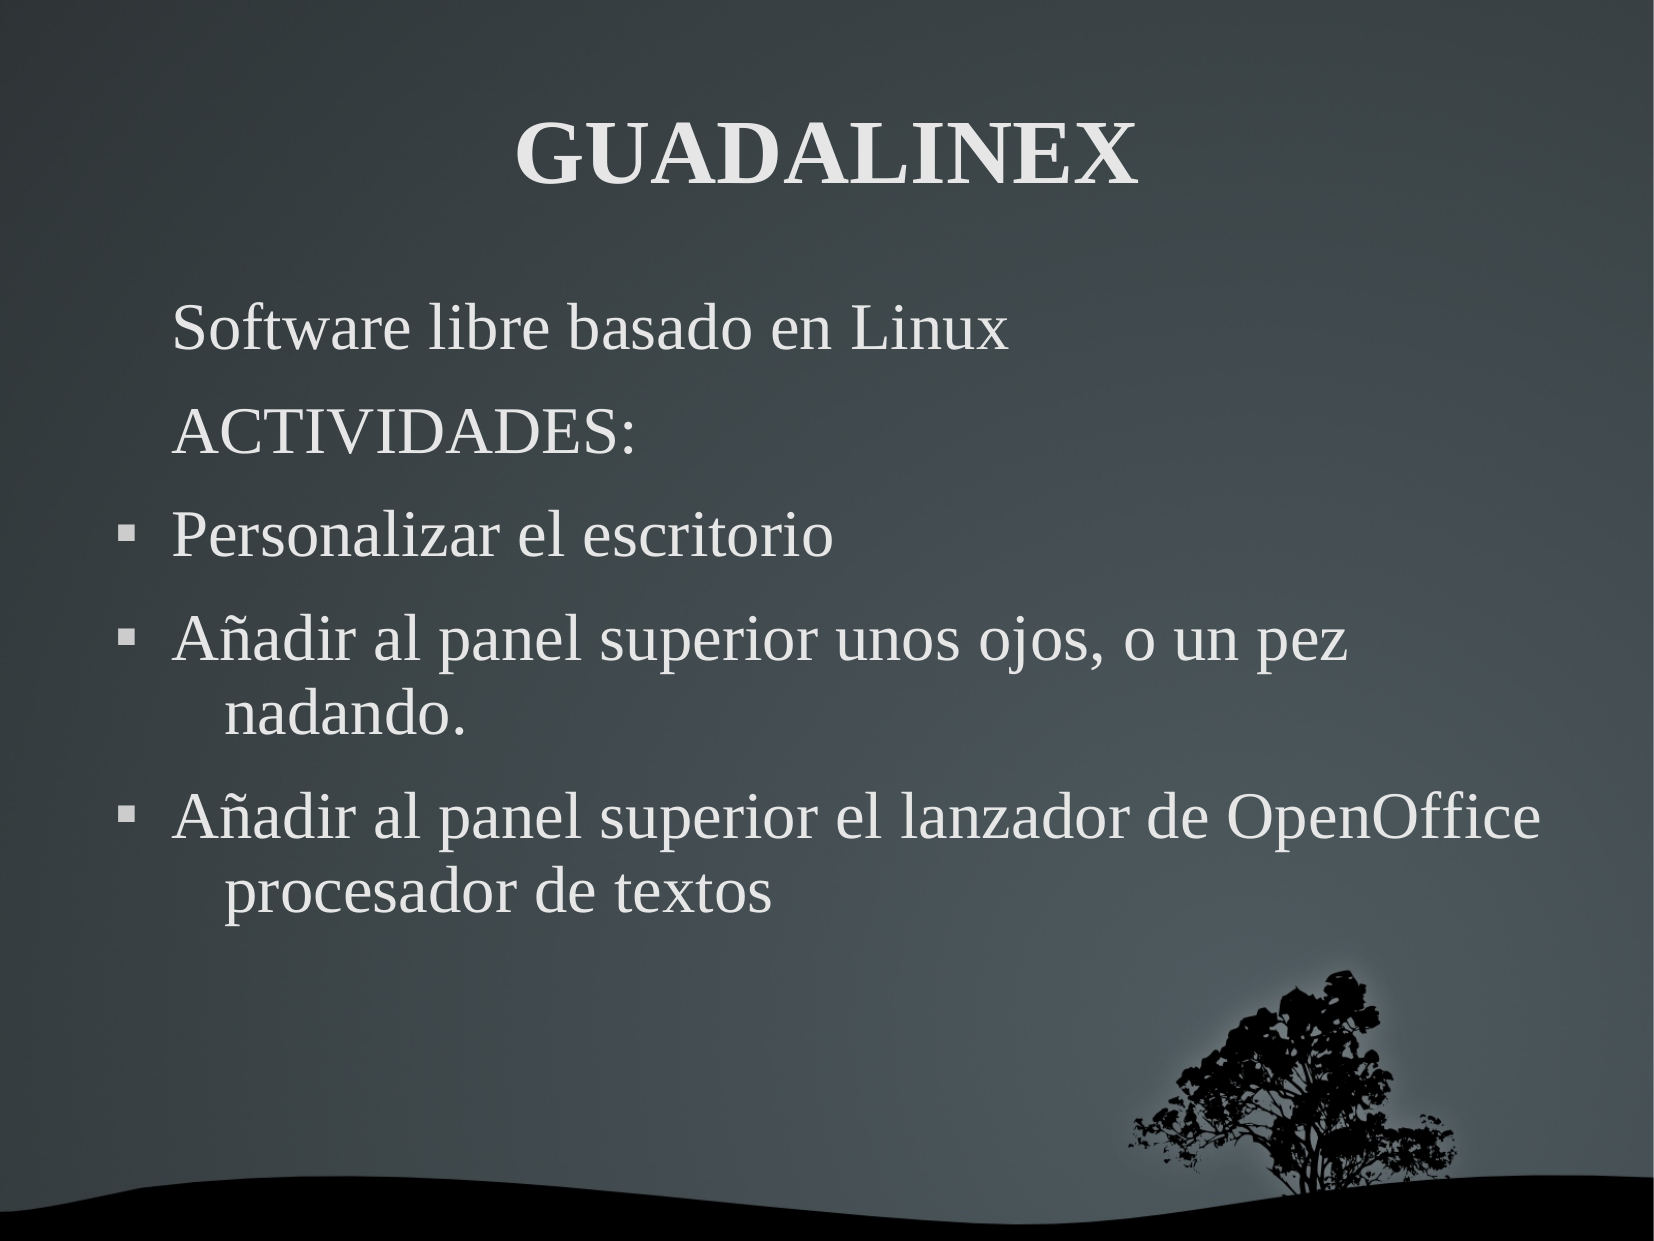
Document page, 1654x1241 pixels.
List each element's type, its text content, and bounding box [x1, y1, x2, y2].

picture [0, 0, 1654, 1241]
title GUADALINEX [82, 56, 1571, 250]
list Software libre basado en Linux ACTIVIDADES: Personalizar el escritorio Añadir al panel superior unos ojos, o un pez nadando. Añadir al panel superior el lanzador de OpenOffice procesador de textos [82, 290, 1571, 1094]
